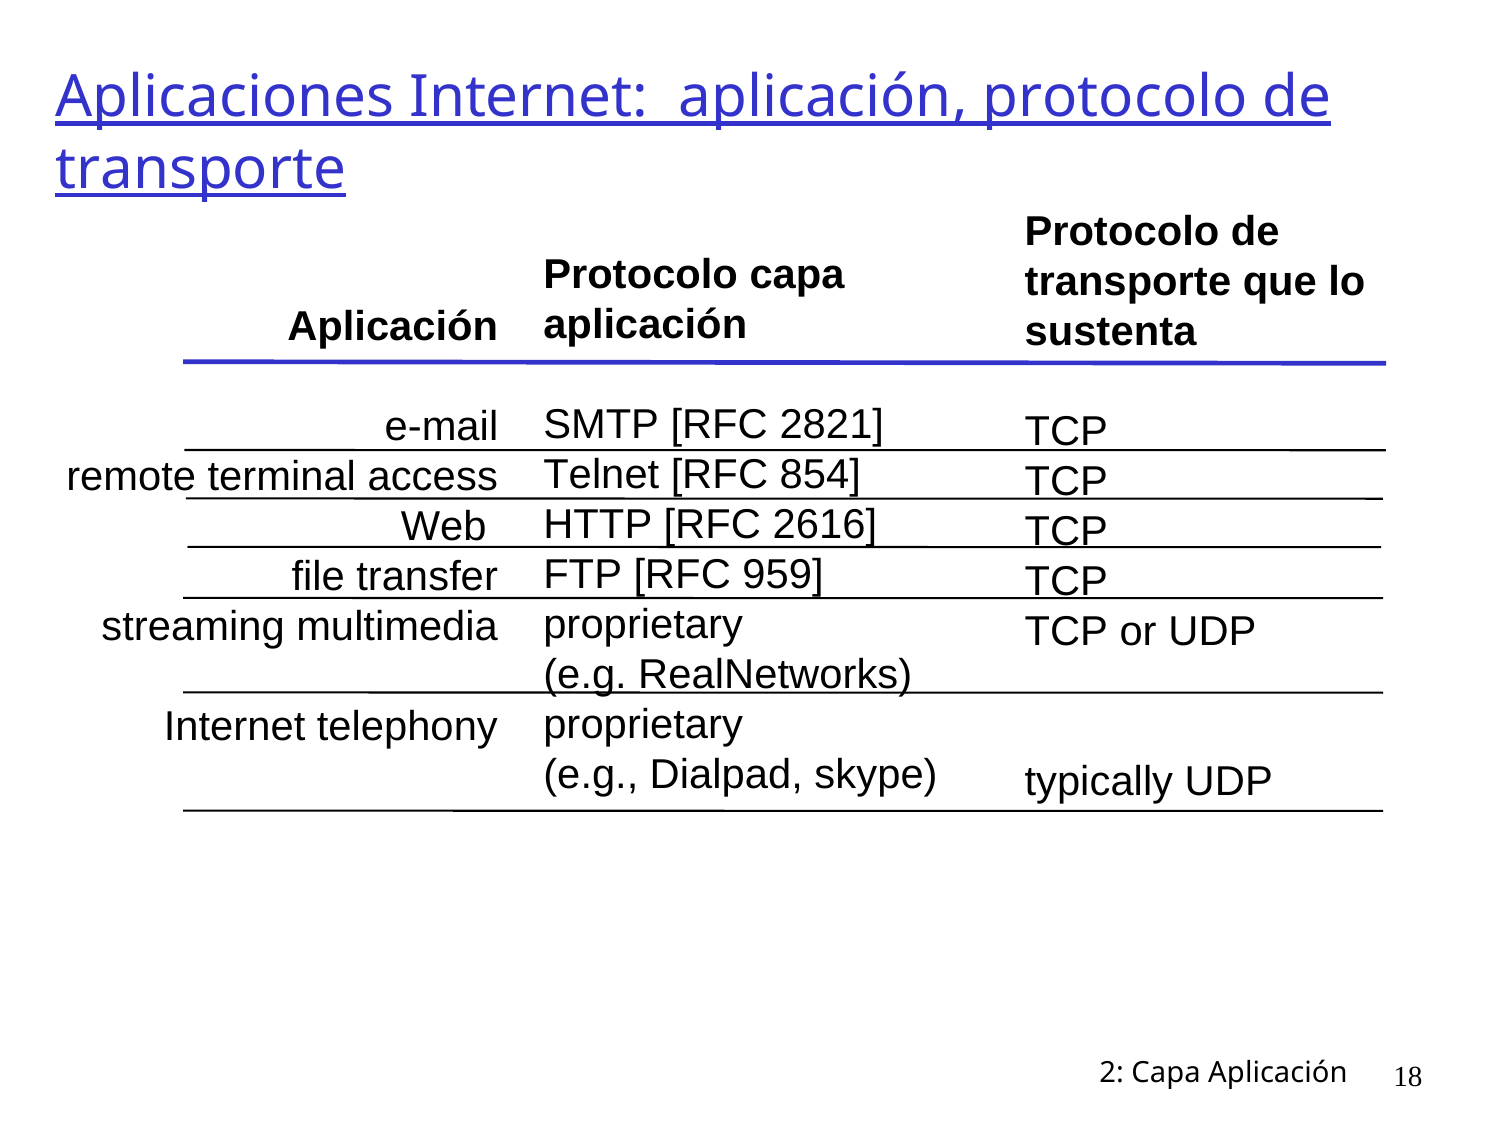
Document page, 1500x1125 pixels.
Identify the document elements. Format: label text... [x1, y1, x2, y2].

text_box Aplicación e-mail remote terminal access Web file transfer streaming multimedia Internet telephony [51, 290, 514, 807]
title Aplicaciones Internet: aplicación, protocolo de transporte [40, 37, 1476, 225]
text_box Protocolo de transporte que lo sustenta TCP TCP TCP TCP TCP or UDP typically UDP [1009, 196, 1441, 813]
text_box Protocolo capa aplicación SMTP [RFC 2821] Telnet [RFC 854] HTTP [RFC 2616] FTP [RFC 959] proprietary (e.g. RealNetworks) proprietary (e.g., Dialpad, skype) [528, 452, 954, 497]
text_box Protocolo capa aplicación SMTP [RFC 2821] Telnet [RFC 854] HTTP [RFC 2616] FTP [RFC 959] proprietary (e.g. RealNetworks) proprietary (e.g., Dialpad, skype) [528, 548, 954, 597]
text_box Protocolo capa aplicación SMTP [RFC 2821] Telnet [RFC 854] HTTP [RFC 2616] FTP [RFC 959] proprietary (e.g. RealNetworks) proprietary (e.g., Dialpad, skype) [528, 600, 954, 691]
text_box Protocolo capa aplicación SMTP [RFC 2821] Telnet [RFC 854] HTTP [RFC 2616] FTP [RFC 959] proprietary (e.g. RealNetworks) proprietary (e.g., Dialpad, skype) [528, 365, 954, 449]
text_box Protocolo capa aplicación SMTP [RFC 2821] Telnet [RFC 854] HTTP [RFC 2616] FTP [RFC 959] proprietary (e.g. RealNetworks) proprietary (e.g., Dialpad, skype) [528, 239, 954, 360]
text_box Protocolo capa aplicación SMTP [RFC 2821] Telnet [RFC 854] HTTP [RFC 2616] FTP [RFC 959] proprietary (e.g. RealNetworks) proprietary (e.g., Dialpad, skype) [528, 694, 954, 806]
text_box Protocolo capa aplicación SMTP [RFC 2821] Telnet [RFC 854] HTTP [RFC 2616] FTP [RFC 959] proprietary (e.g. RealNetworks) proprietary (e.g., Dialpad, skype) [528, 500, 954, 546]
